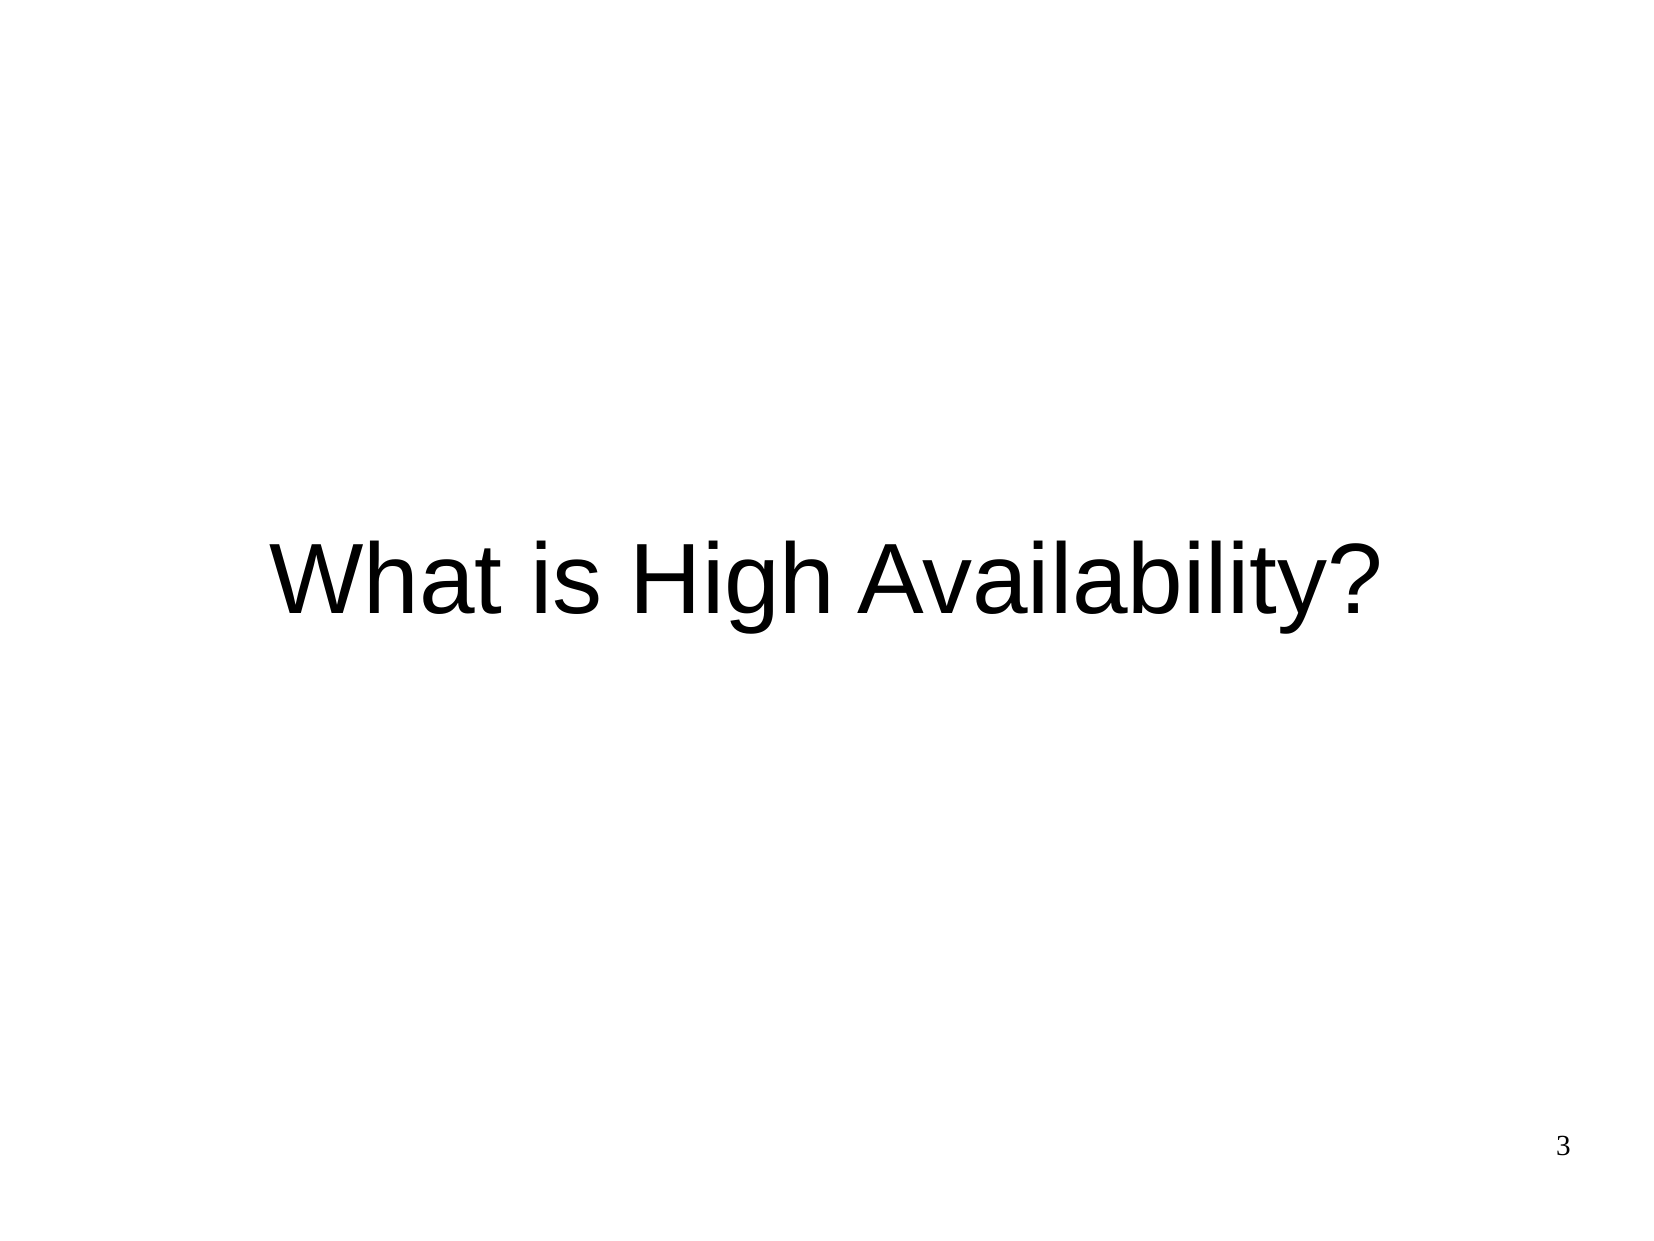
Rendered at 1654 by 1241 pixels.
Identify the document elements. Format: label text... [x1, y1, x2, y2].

subtitle What is High Availability? [82, 56, 1571, 1102]
